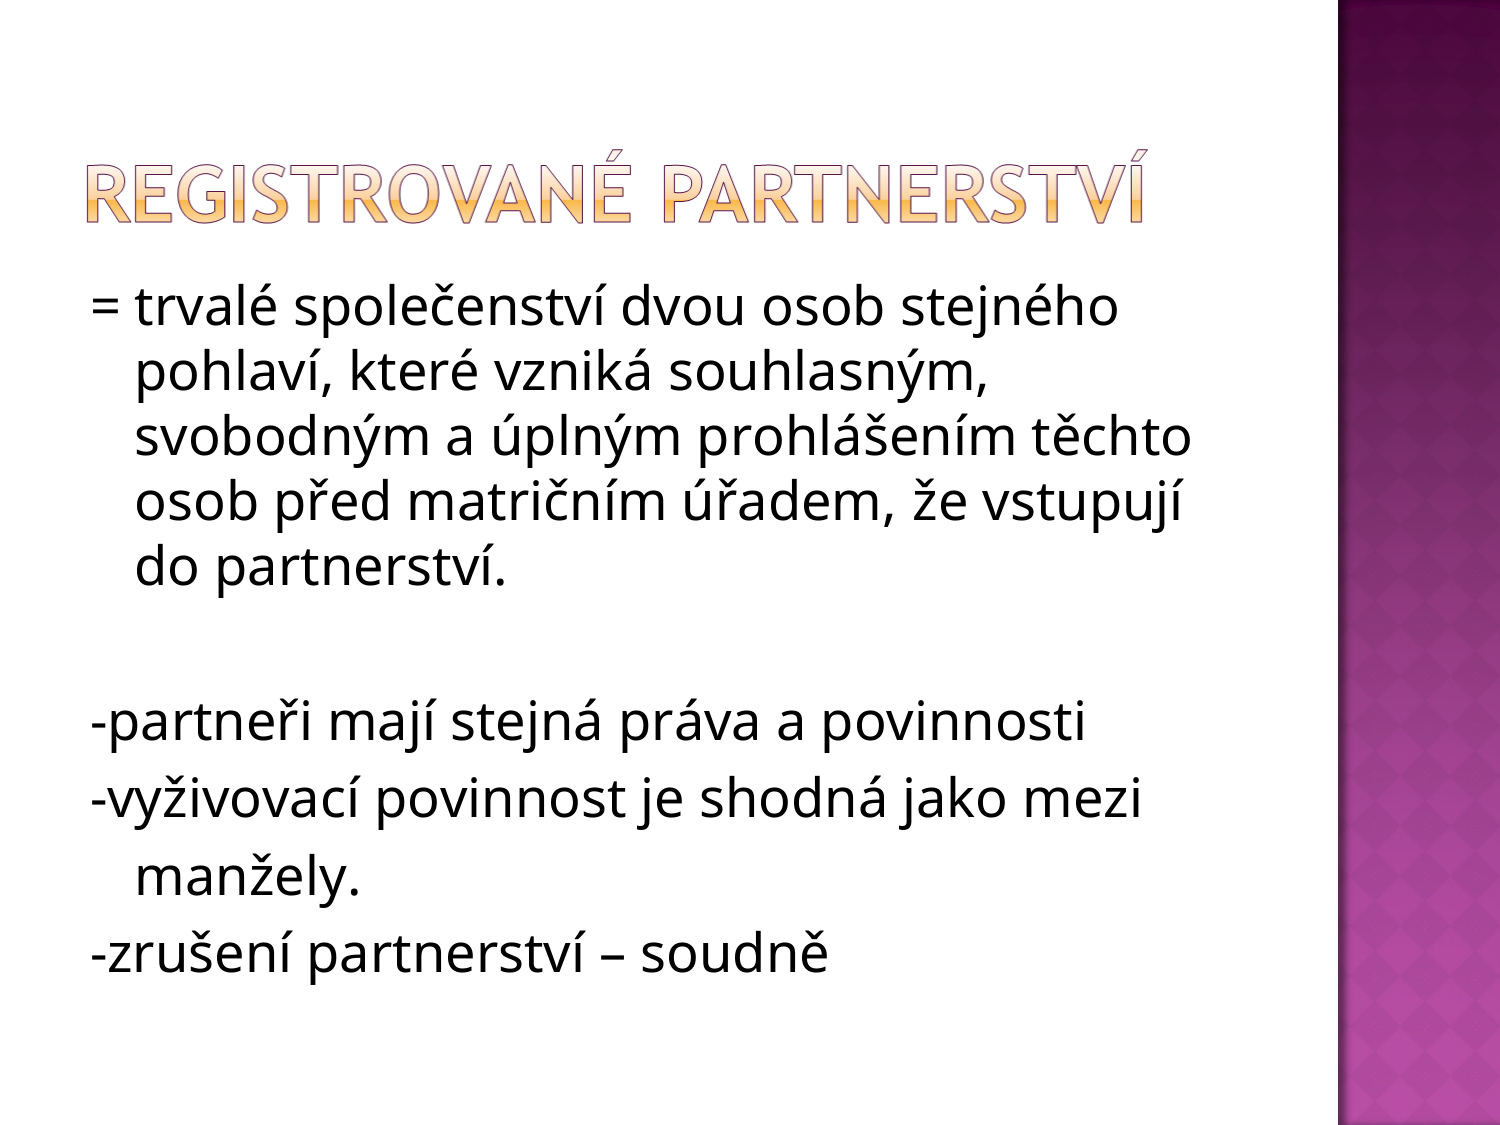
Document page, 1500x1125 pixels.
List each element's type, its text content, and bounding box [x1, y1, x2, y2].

list = trvalé společenství dvou osob stejného pohlaví, které vzniká souhlasným, svobodným a úplným prohlášením těchto osob před matričním úřadem, že vstupují do partnerství. -partneři mají stejná práva a povinnosti -vyživovací povinnost je shodná jako mezi manžely. -zrušení partnerství – soudně [75, 263, 1263, 1060]
picture [1337, 0, 1500, 1125]
text_box [34, 52, 1265, 241]
